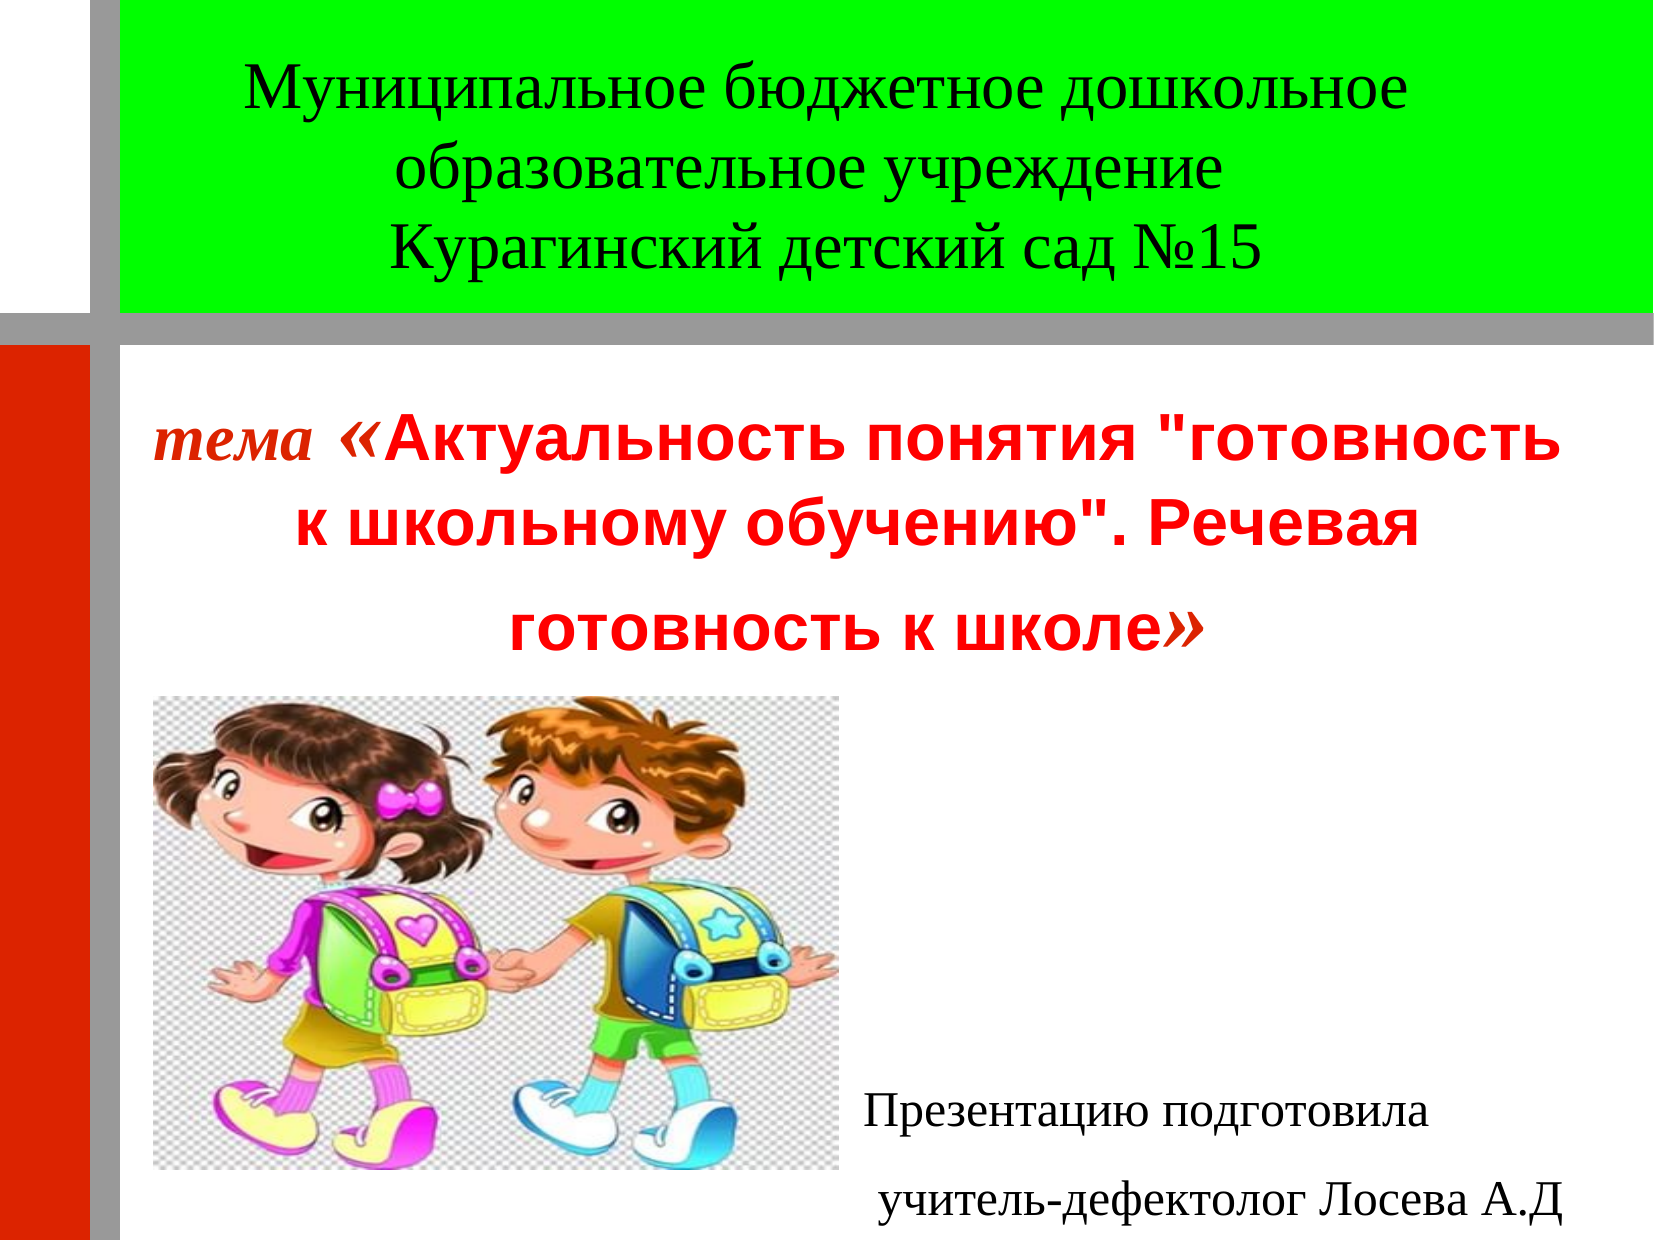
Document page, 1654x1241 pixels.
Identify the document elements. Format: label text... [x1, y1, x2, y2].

picture [153, 696, 839, 1170]
title Муниципальное бюджетное дошкольное образовательное учреждение Курагинский детский сад №15 [82, 41, 1571, 264]
subtitle тема «Актуальность понятия "готовность к школьному обучению". Речевая готовность к школе» Презентацию подготовила учитель-дефектолог Лосева А.Д [153, 85, 1566, 1241]
